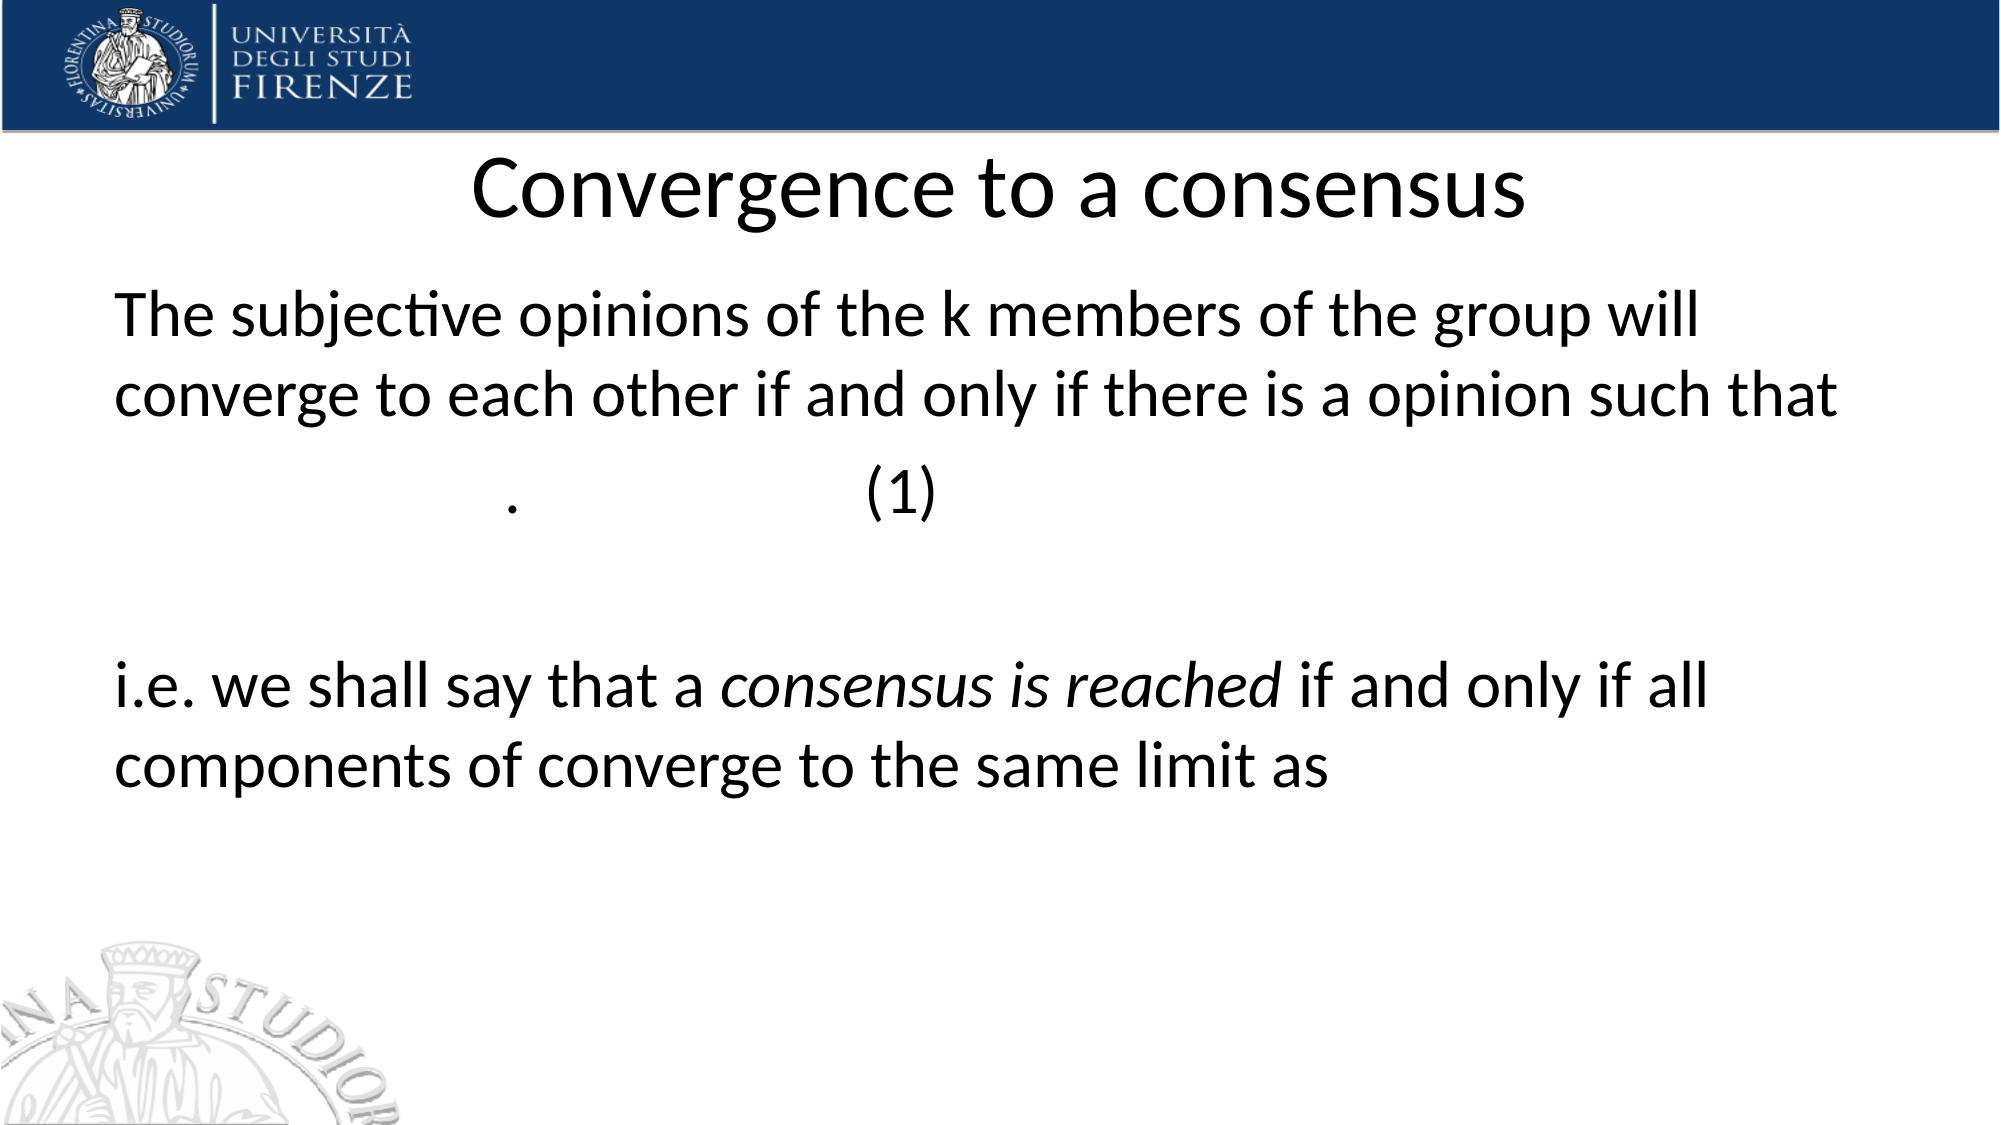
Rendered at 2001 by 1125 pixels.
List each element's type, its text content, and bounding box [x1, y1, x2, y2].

list The subjective opinions of the k members of the group will converge to each other if and only if there is a opinion such that . (1) i.e. we shall say that a consensus is reached if and only if all components of converge to the same limit as [99, 262, 1900, 1005]
title Convergence to a consensus [99, 87, 1900, 262]
